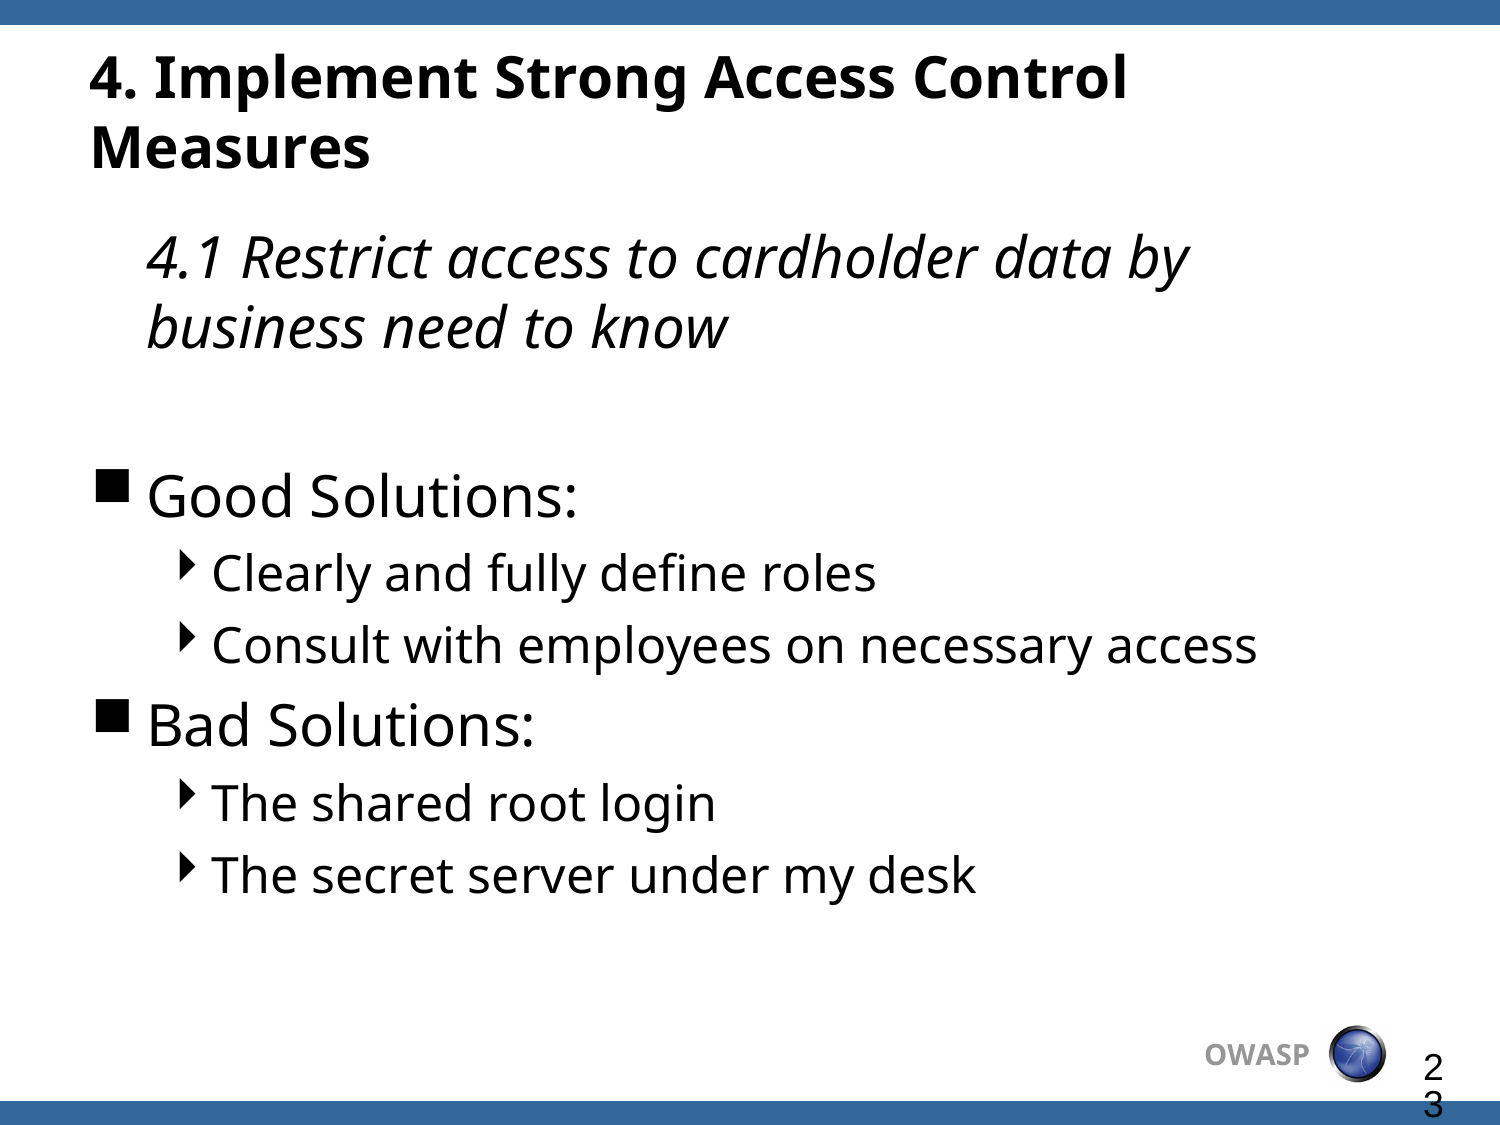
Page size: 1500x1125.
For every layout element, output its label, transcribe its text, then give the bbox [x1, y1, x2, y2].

title 4. Implement Strong Access Control Measures [75, 32, 1426, 188]
picture [1325, 1024, 1388, 1083]
list 4.1 Restrict access to cardholder data by business need to know Good Solutions: Clearly and fully define roles Consult with employees on necessary access Bad Solutions: The shared root login The secret server under my desk [75, 212, 1426, 1005]
